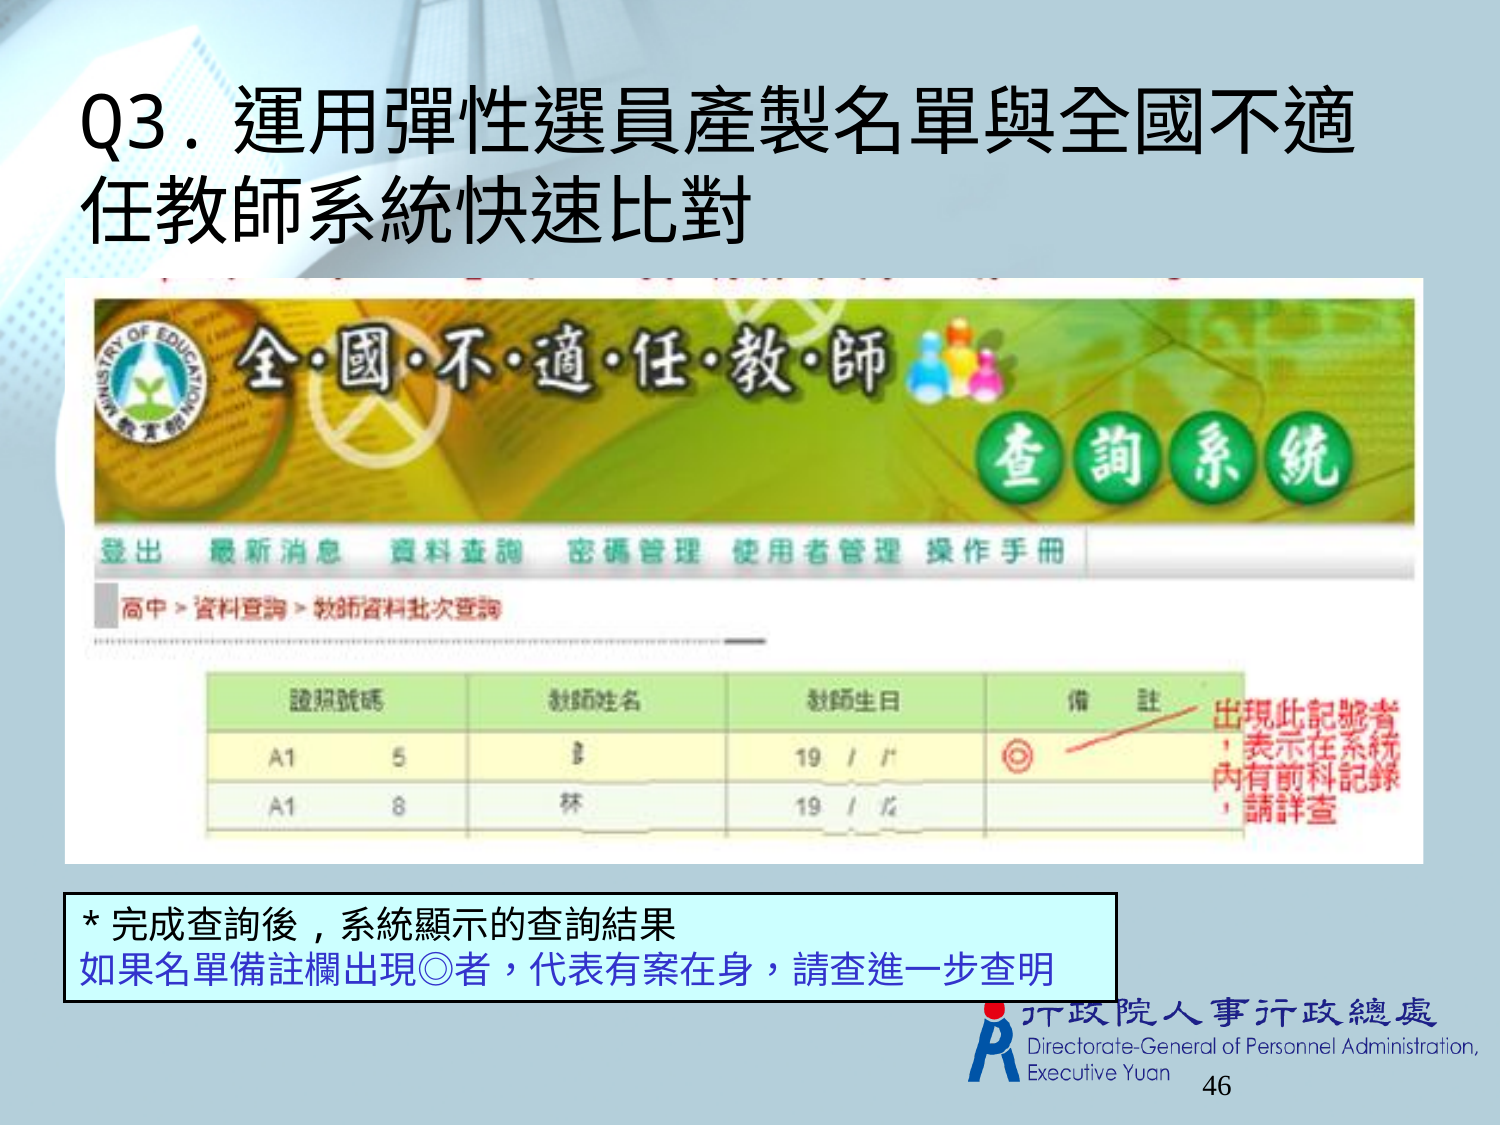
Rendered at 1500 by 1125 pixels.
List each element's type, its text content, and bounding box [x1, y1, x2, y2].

text_box Q3.運用彈性選員產製名單與全國不適任教師系統快速比對 [65, 66, 1400, 261]
text_box *完成查詢後,系統顯示的查詢結果 如果名單備註欄出現◎者，代表有案在身，請查進一步查明 [64, 893, 1117, 1002]
picture [64, 278, 1424, 864]
text_box [1187, 1058, 1500, 1125]
